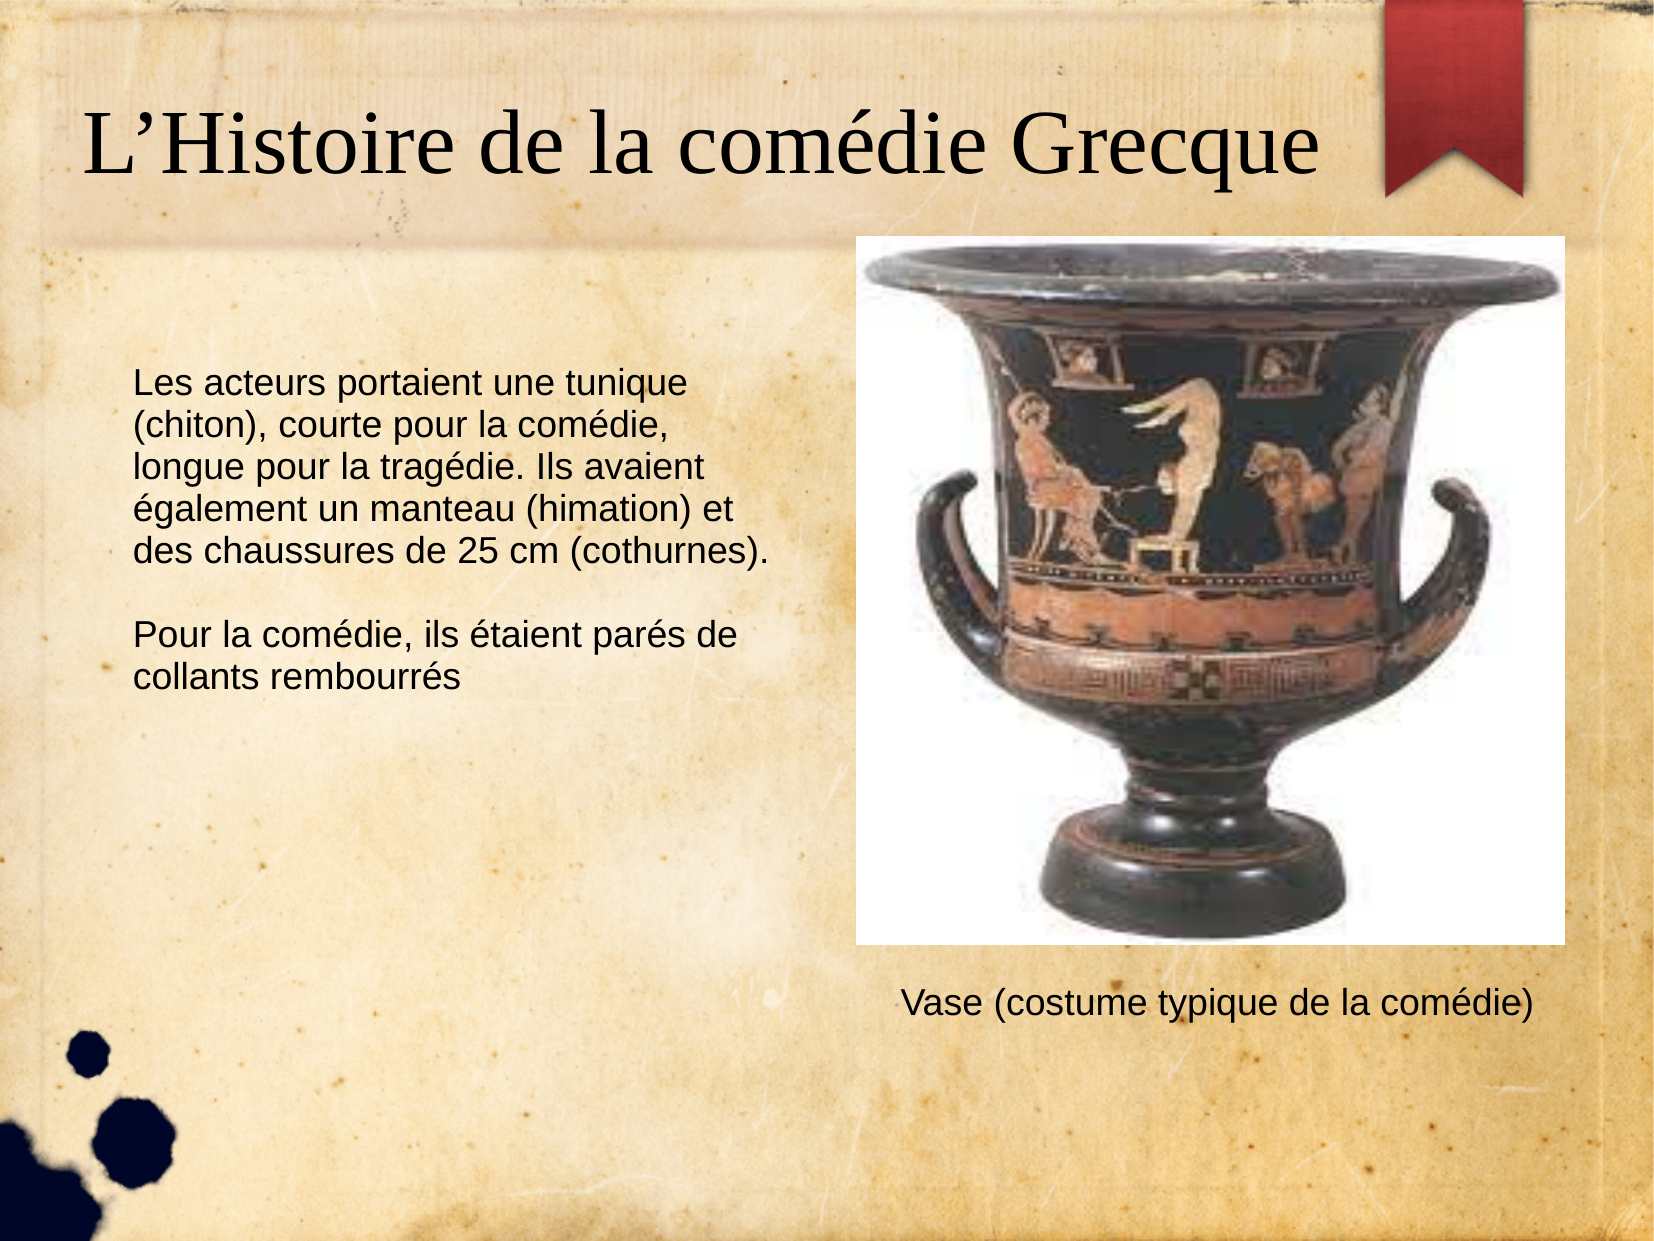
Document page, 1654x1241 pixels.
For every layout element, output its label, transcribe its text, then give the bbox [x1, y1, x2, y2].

title L’Histoire de la comédie Grecque [82, 49, 1347, 237]
picture [0, 0, 1654, 1241]
text_box Vase (costume typique de la comédie) [885, 974, 1550, 1032]
text_box Les acteurs portaient une tunique (chiton), courte pour la comédie, longue pour la tragédie. Ils avaient également un manteau (himation) et des chaussures de 25 cm (cothurnes). Pour la comédie, ils étaient parés de collants rembourrés [118, 354, 798, 1089]
